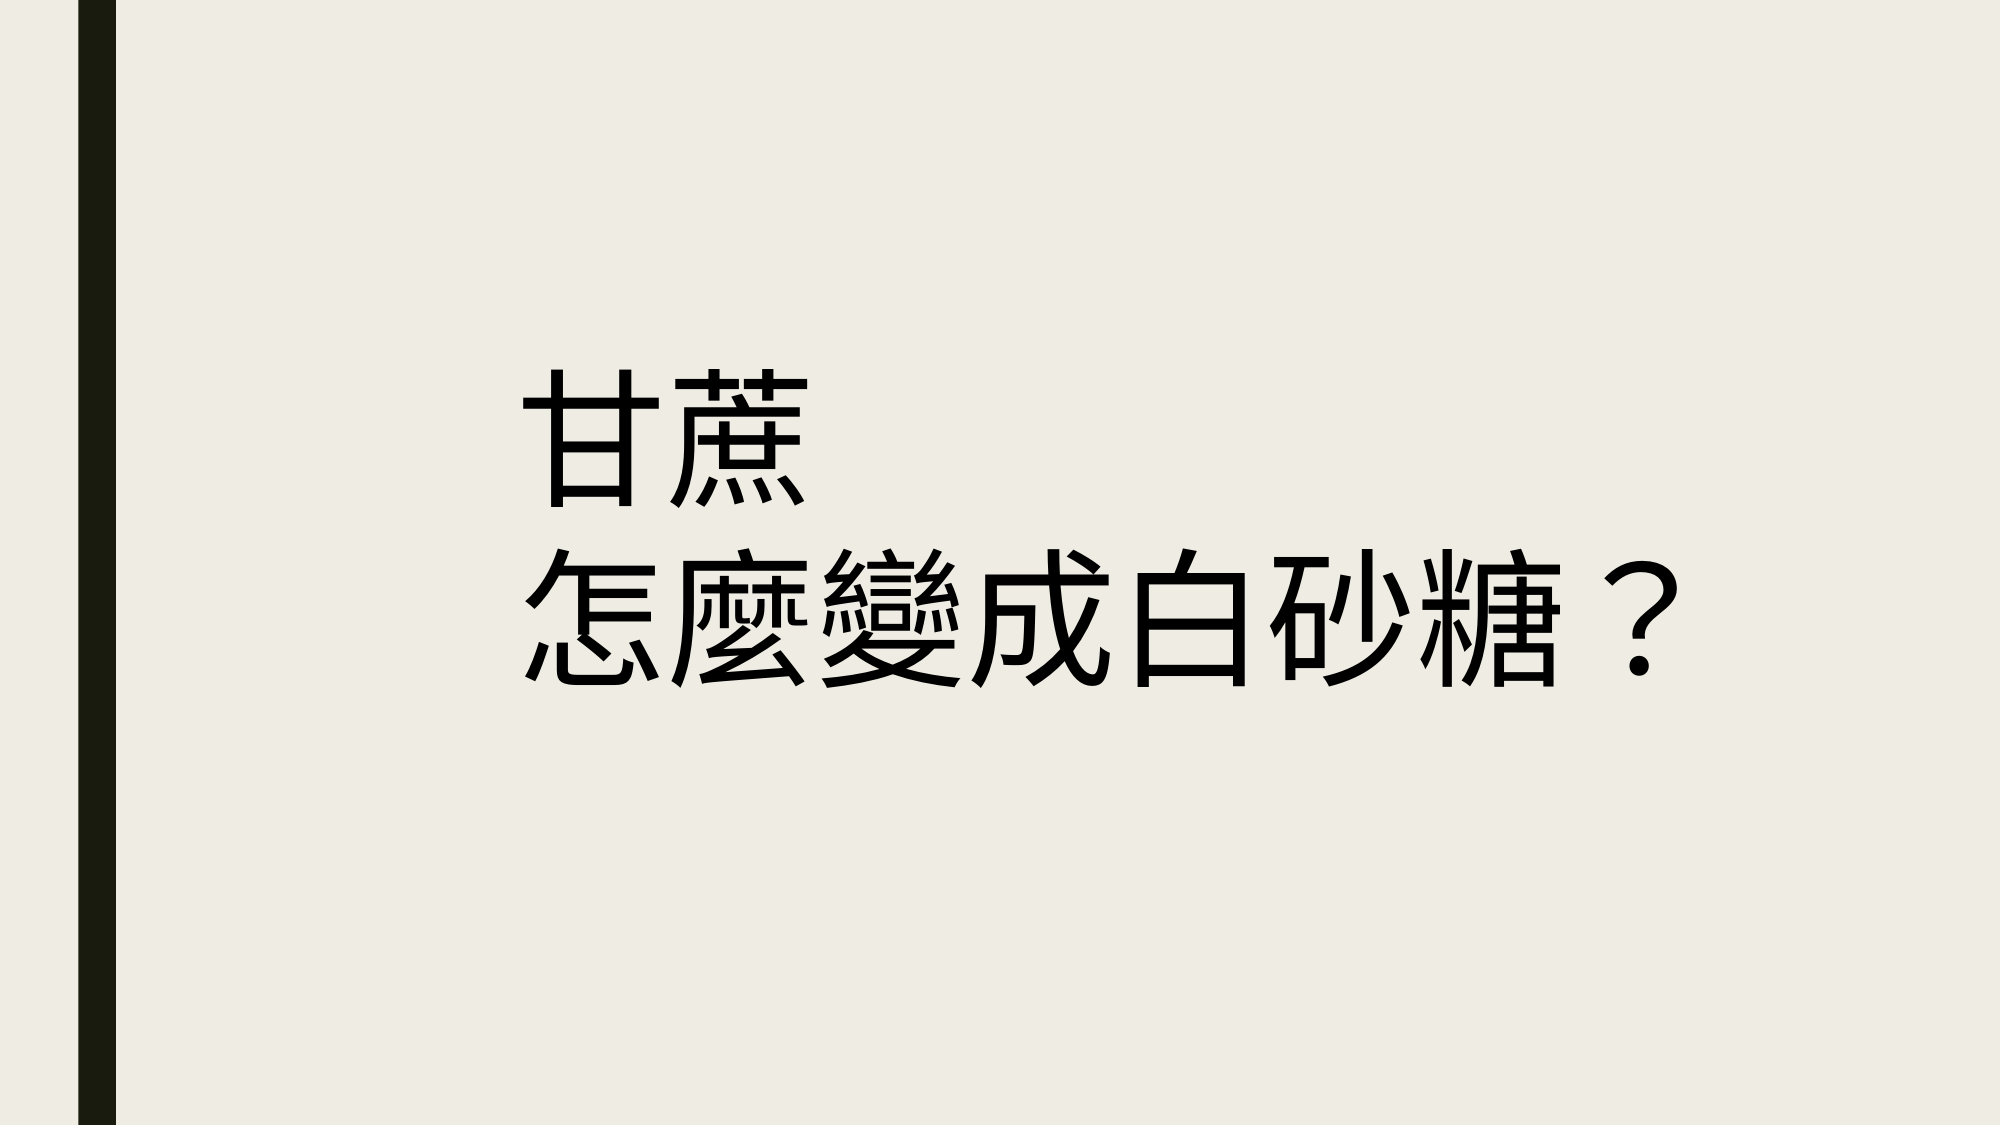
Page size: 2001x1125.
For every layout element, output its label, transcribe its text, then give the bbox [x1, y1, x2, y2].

text_box 甘蔗 怎麼變成白砂糖？ [501, 337, 1894, 717]
